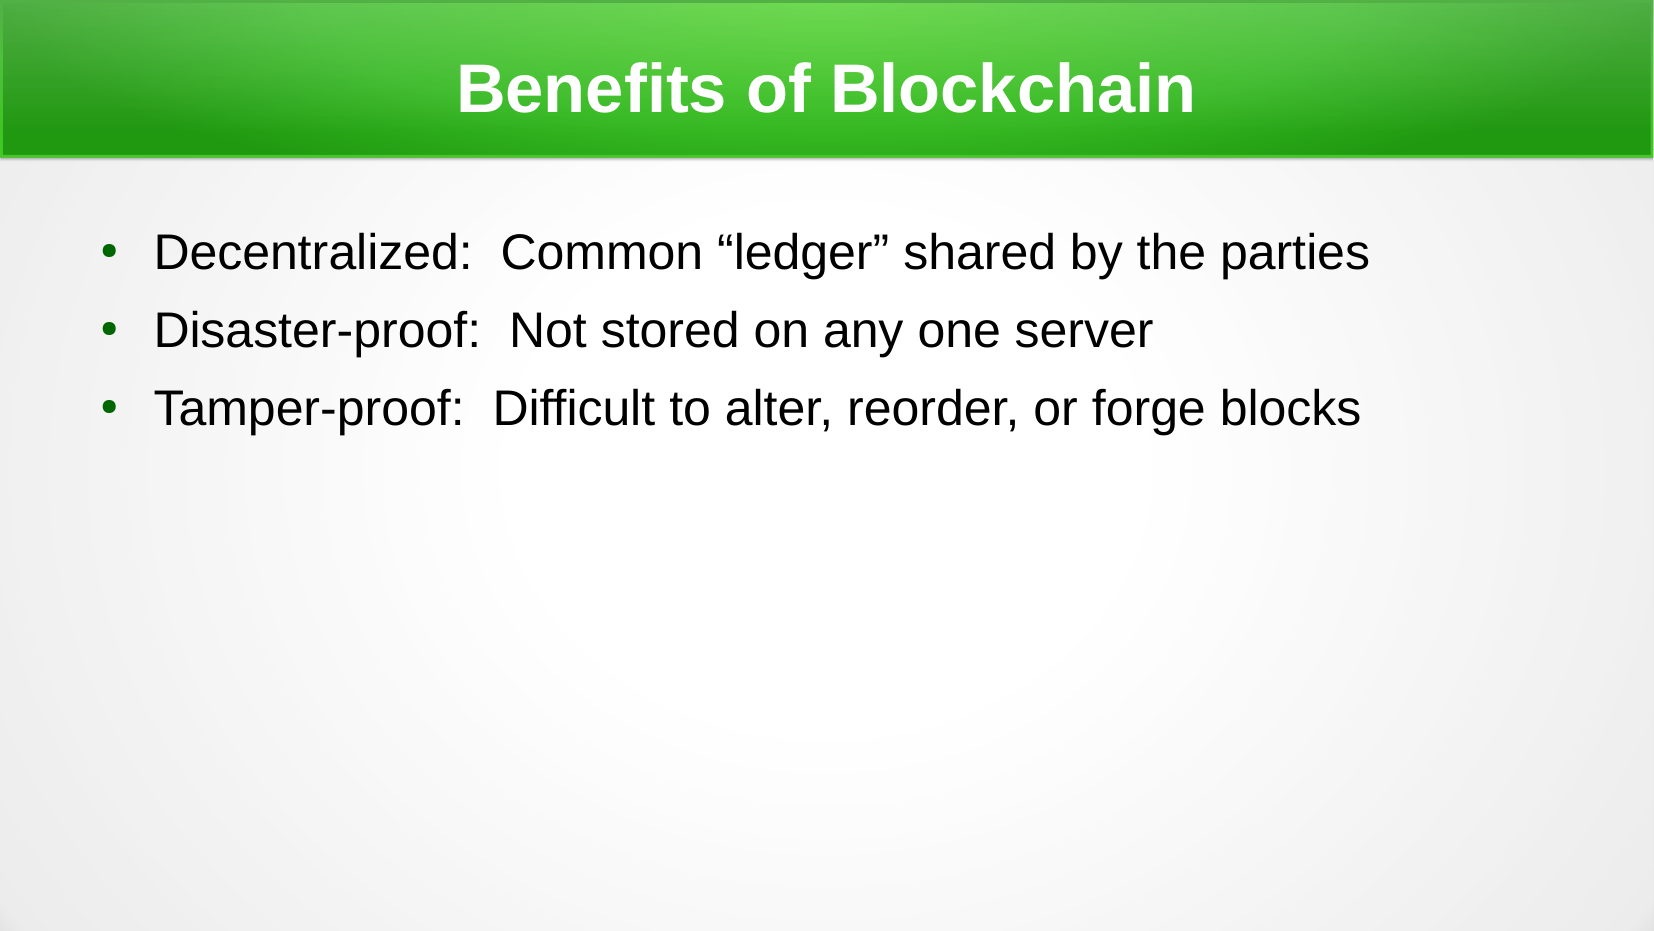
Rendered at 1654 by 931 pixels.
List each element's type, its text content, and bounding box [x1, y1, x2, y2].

title Benefits of Blockchain [82, 35, 1571, 142]
list Decentralized: Common “ledger” shared by the parties Disaster-proof: Not stored on any one server Tamper-proof: Difficult to alter, reorder, or forge blocks [82, 224, 1571, 764]
